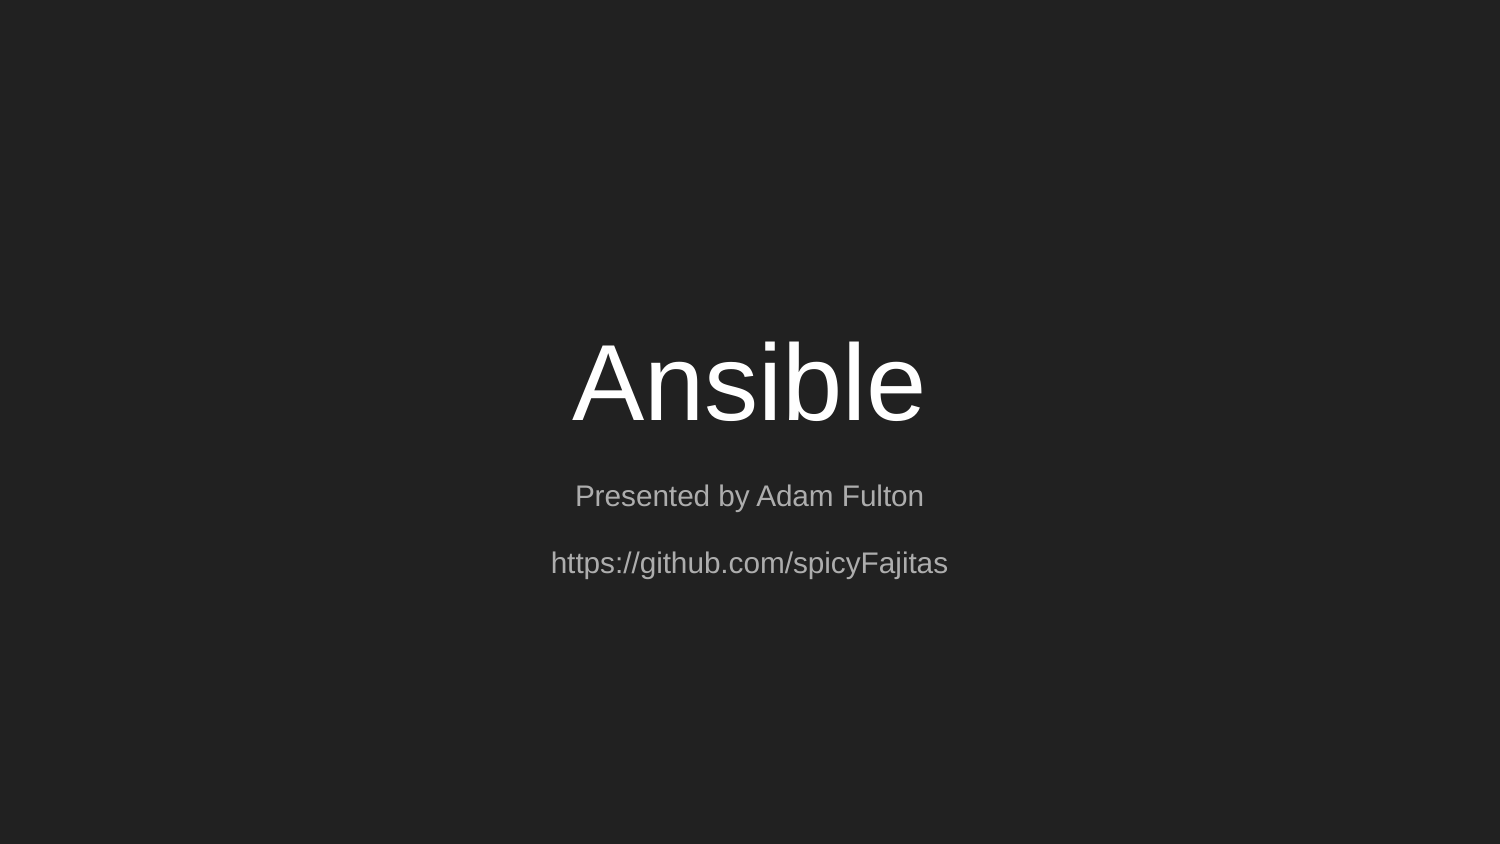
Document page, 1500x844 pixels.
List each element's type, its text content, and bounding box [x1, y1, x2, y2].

title Ansible [51, 122, 1449, 459]
subtitle Presented by Adam Fulton https://github.com/spicyFajitas [51, 464, 1449, 595]
